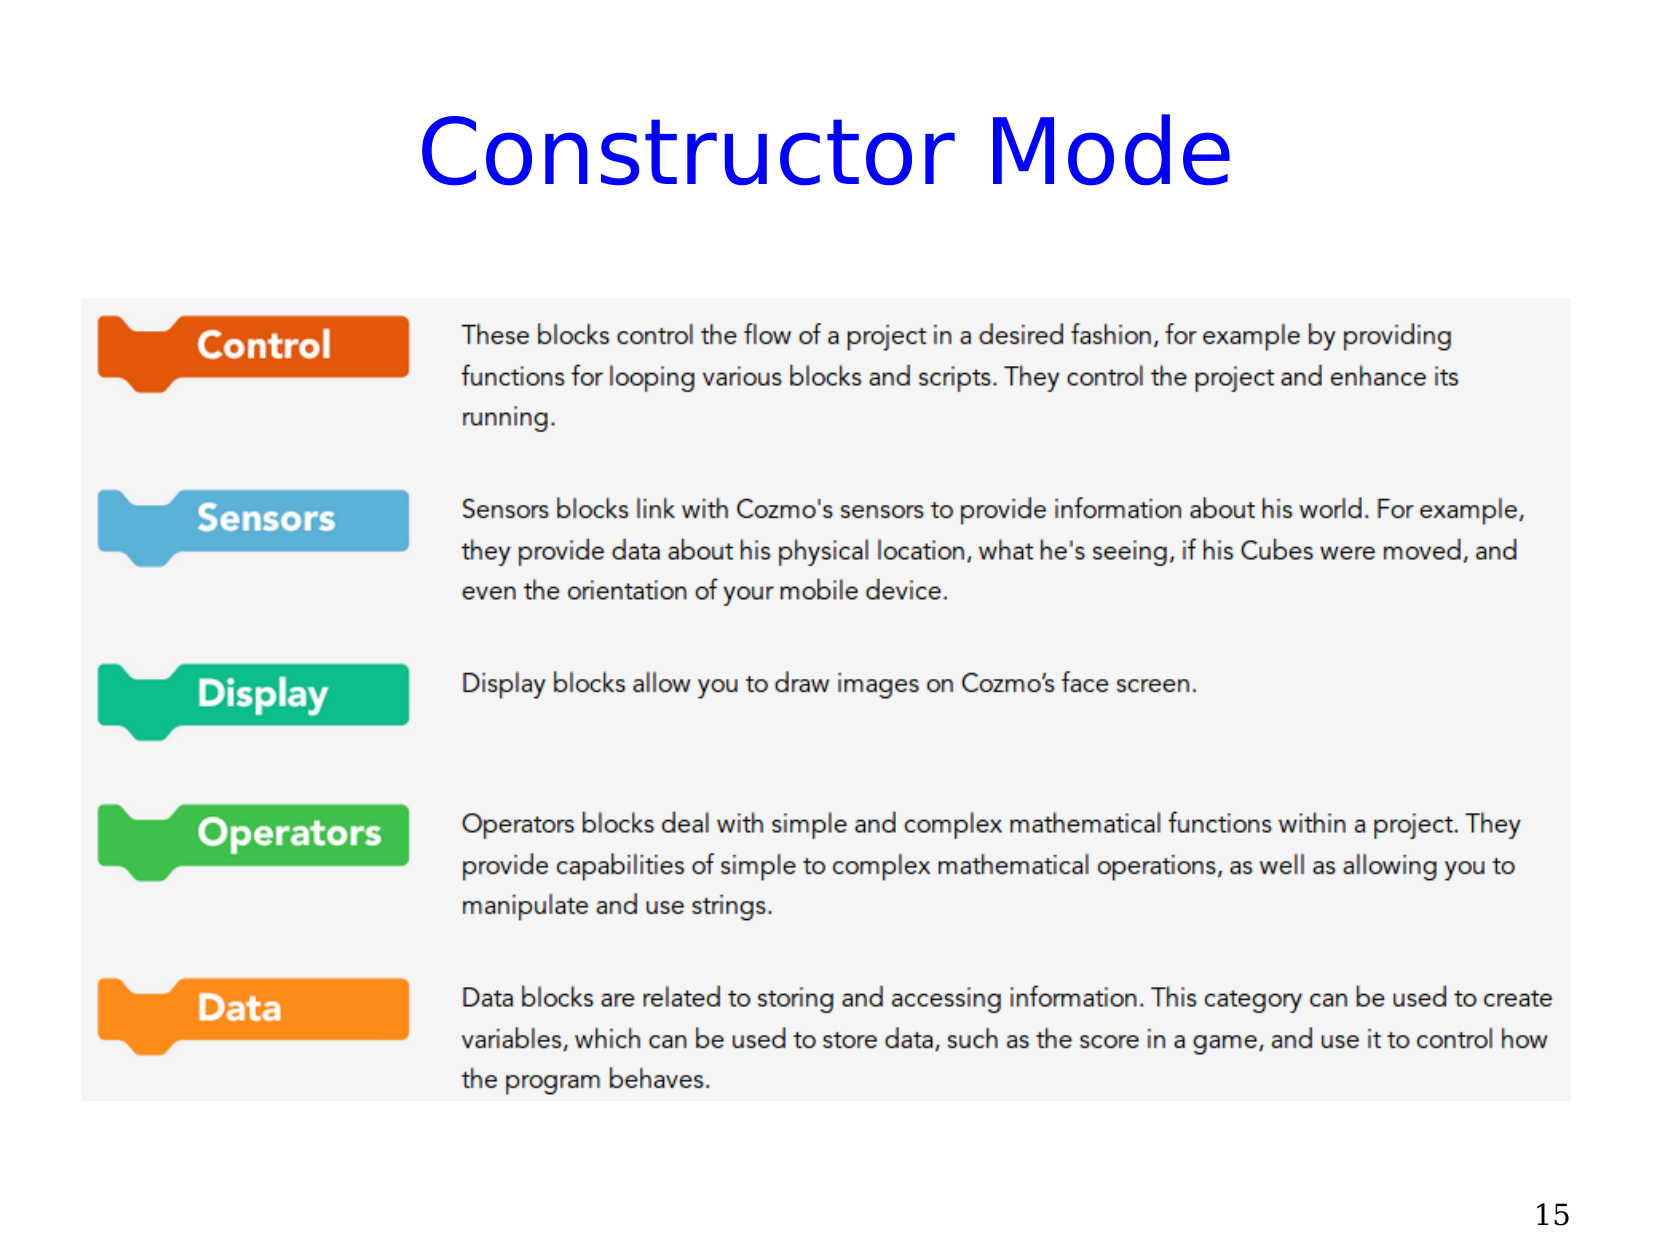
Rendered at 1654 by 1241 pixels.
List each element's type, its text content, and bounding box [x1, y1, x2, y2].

picture [82, 298, 1571, 1101]
title Constructor Mode [82, 49, 1571, 257]
